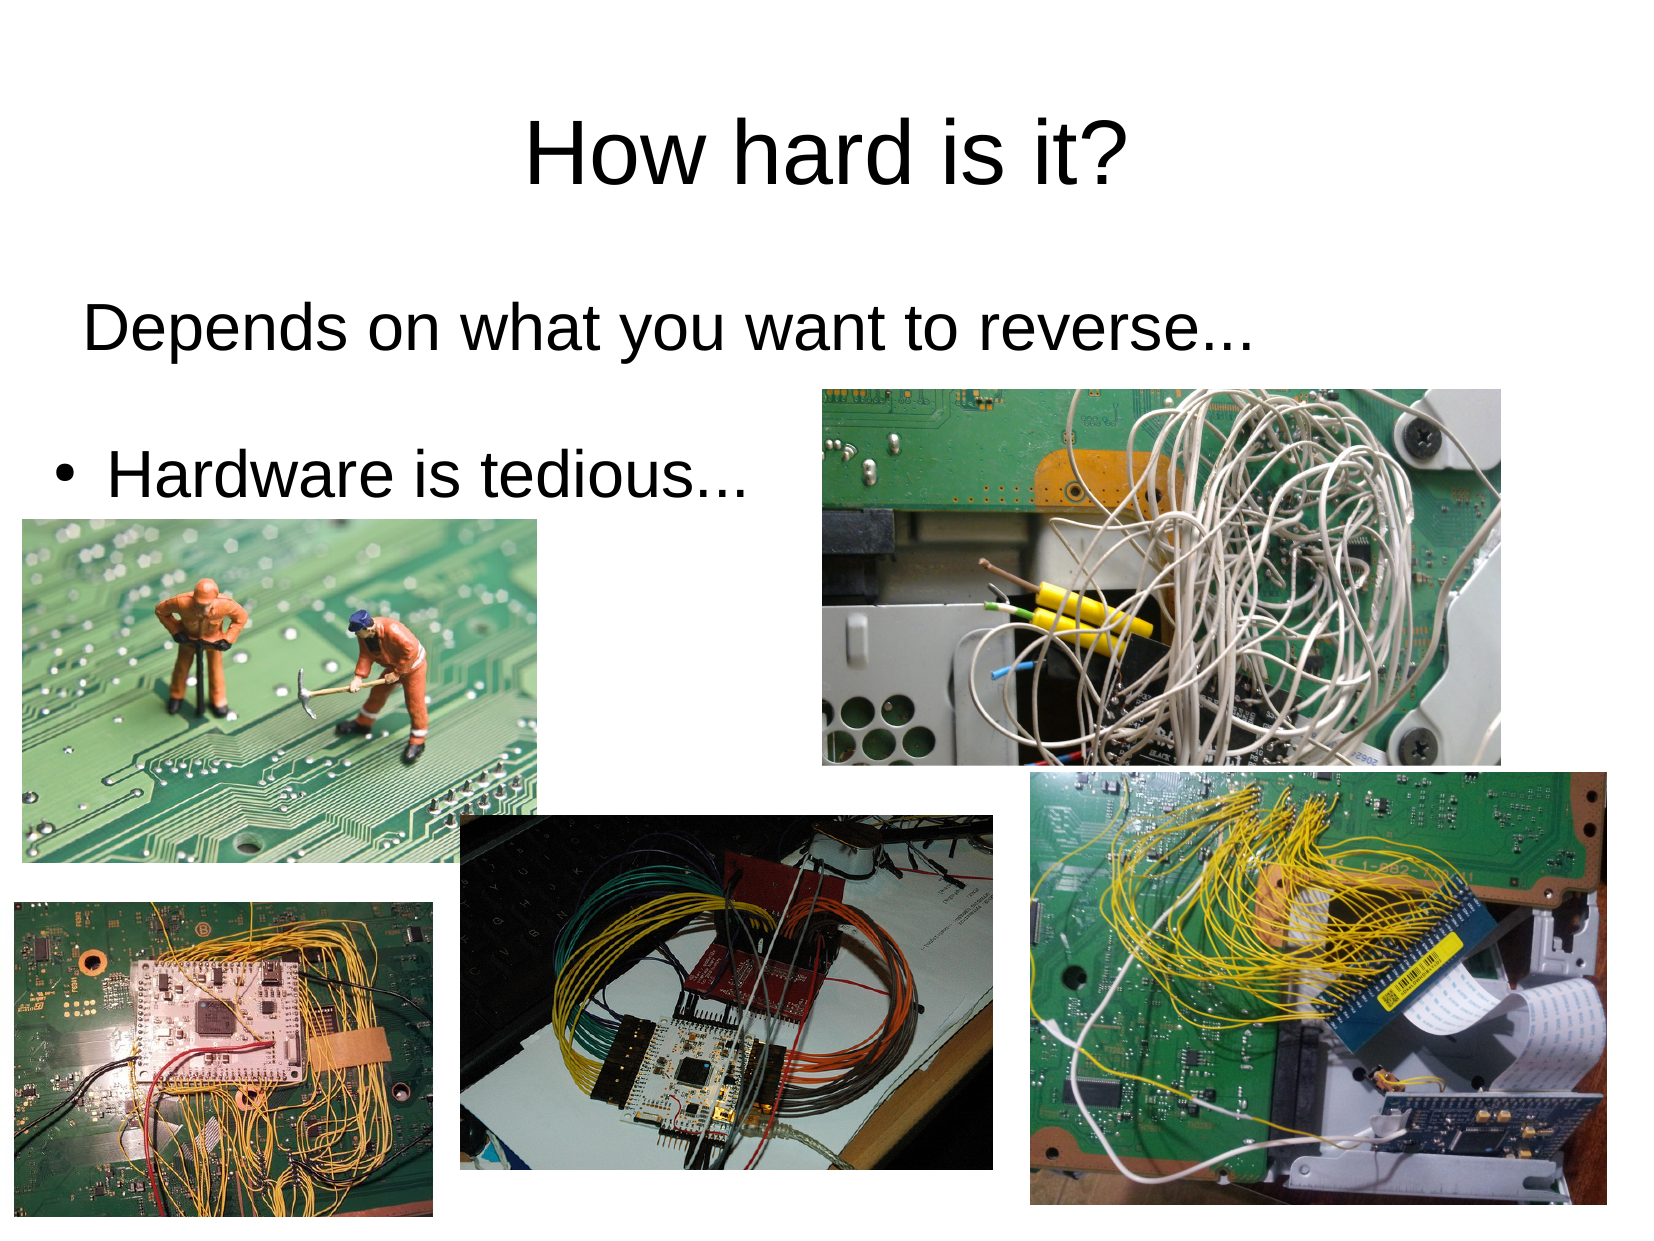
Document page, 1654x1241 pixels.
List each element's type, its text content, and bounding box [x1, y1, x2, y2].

picture [822, 389, 1501, 437]
list Depends on what you want to reverse... [82, 290, 1571, 426]
picture [22, 519, 35, 863]
picture [1030, 1010, 1607, 1205]
picture [0, 902, 993, 1217]
list Hardware is tedious... [35, 437, 1654, 1010]
title How hard is it? [82, 49, 1571, 257]
